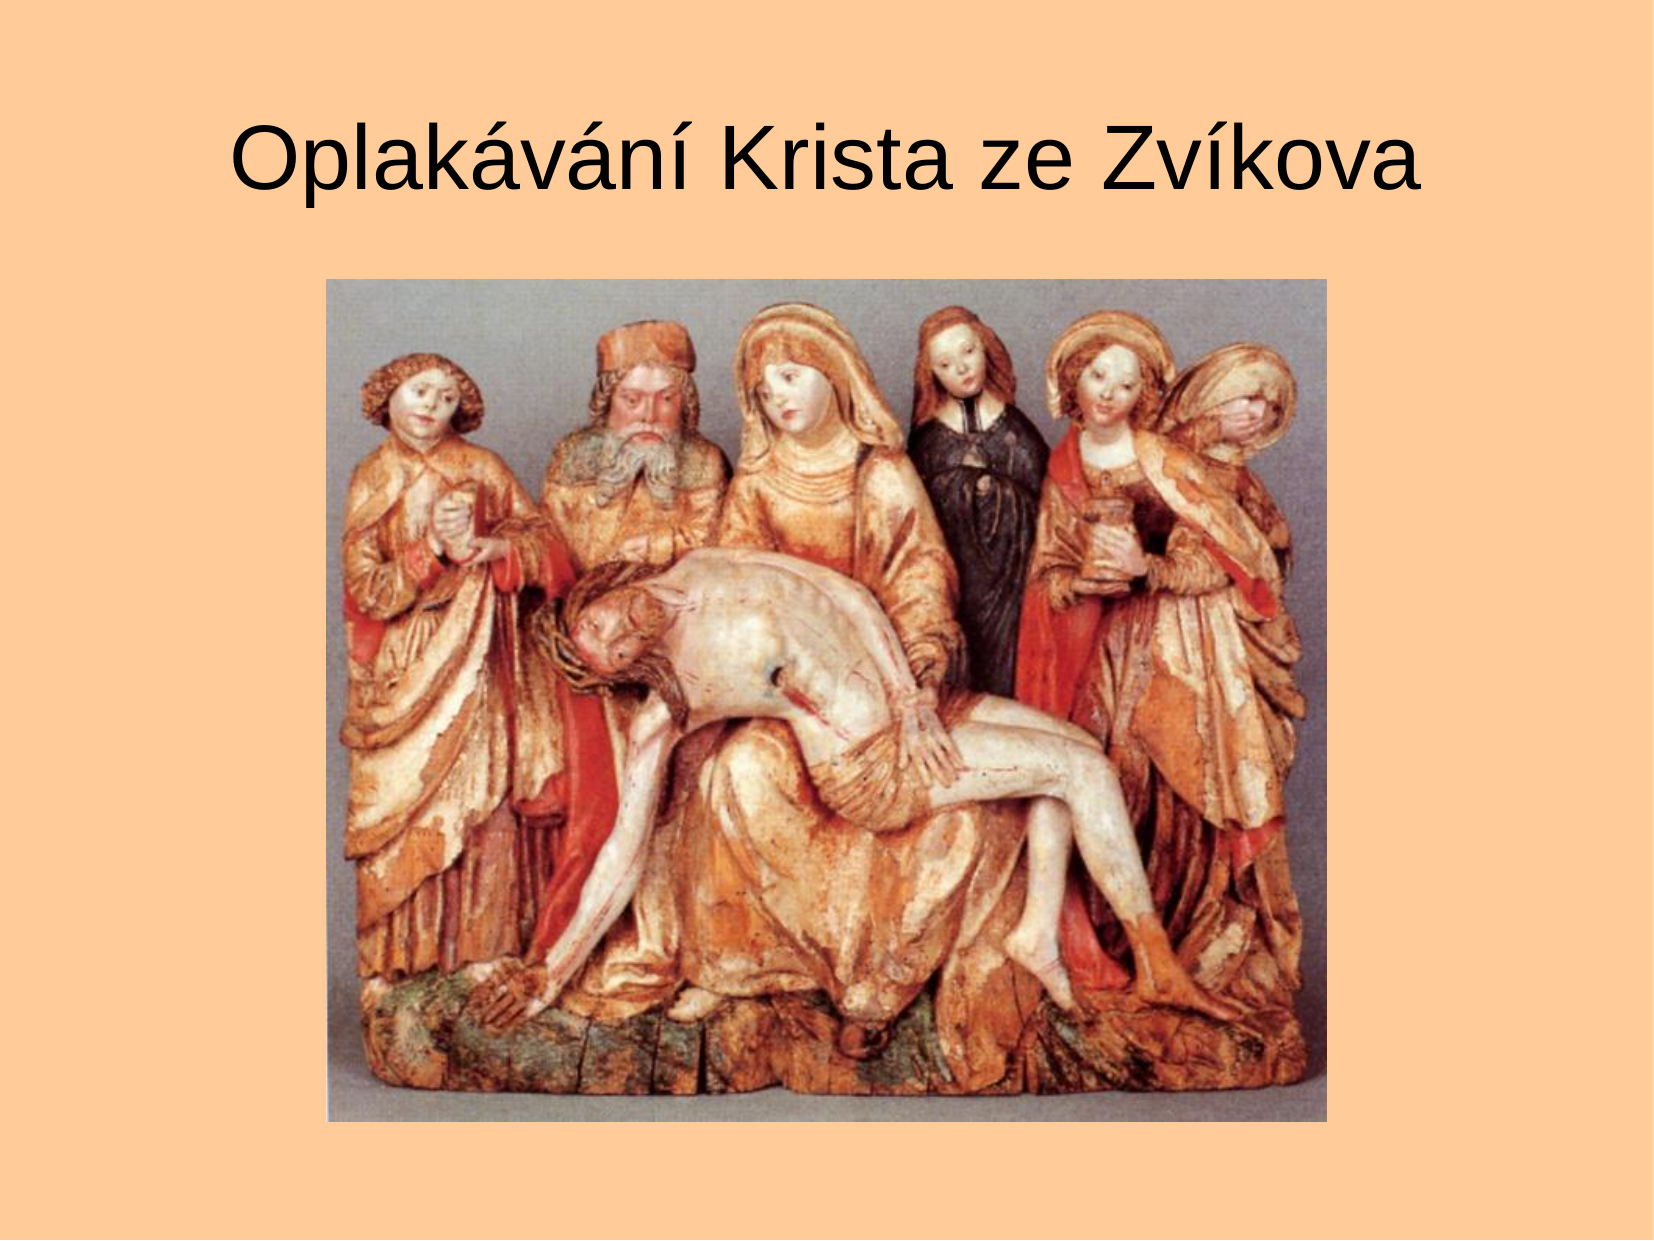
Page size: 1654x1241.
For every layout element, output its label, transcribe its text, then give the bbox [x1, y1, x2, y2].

title Oplakávání Krista ze Zvíkova [82, 49, 1571, 257]
picture [326, 279, 1327, 1123]
